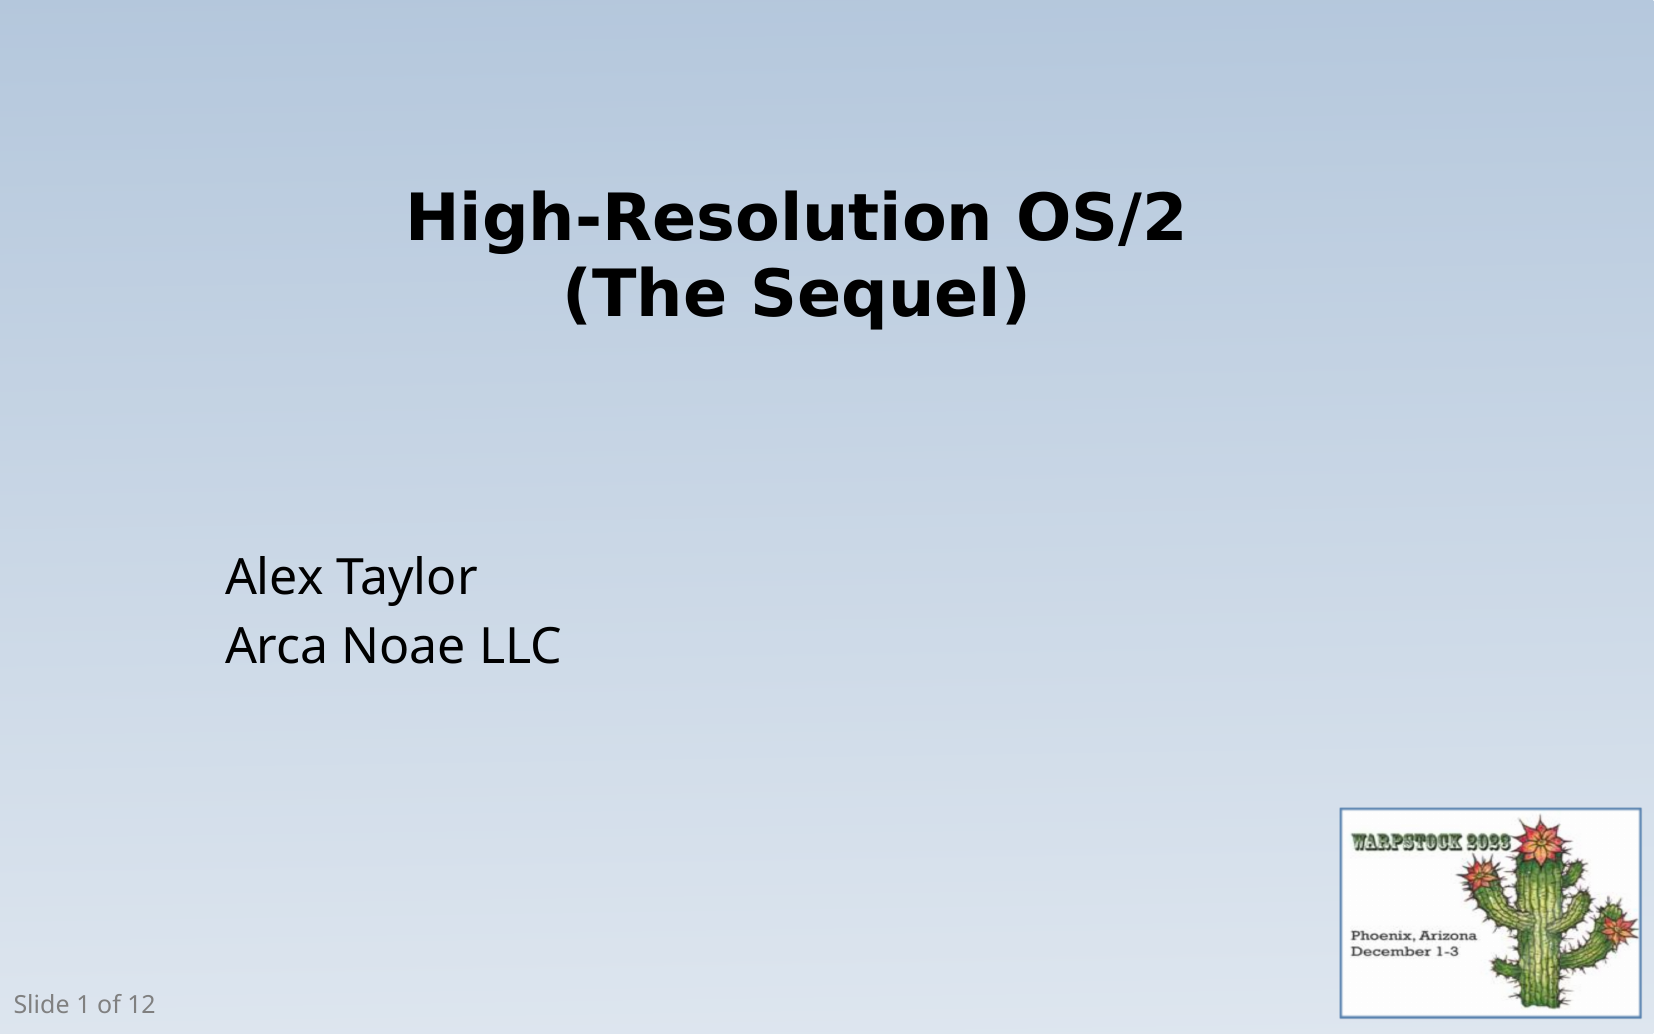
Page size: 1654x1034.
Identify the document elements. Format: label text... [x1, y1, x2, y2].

subtitle Alex Taylor Arca Noae LLC [225, 546, 1472, 673]
title High-Resolution OS/2 (The Sequel) [173, 170, 1420, 341]
picture [1343, 811, 1639, 1015]
